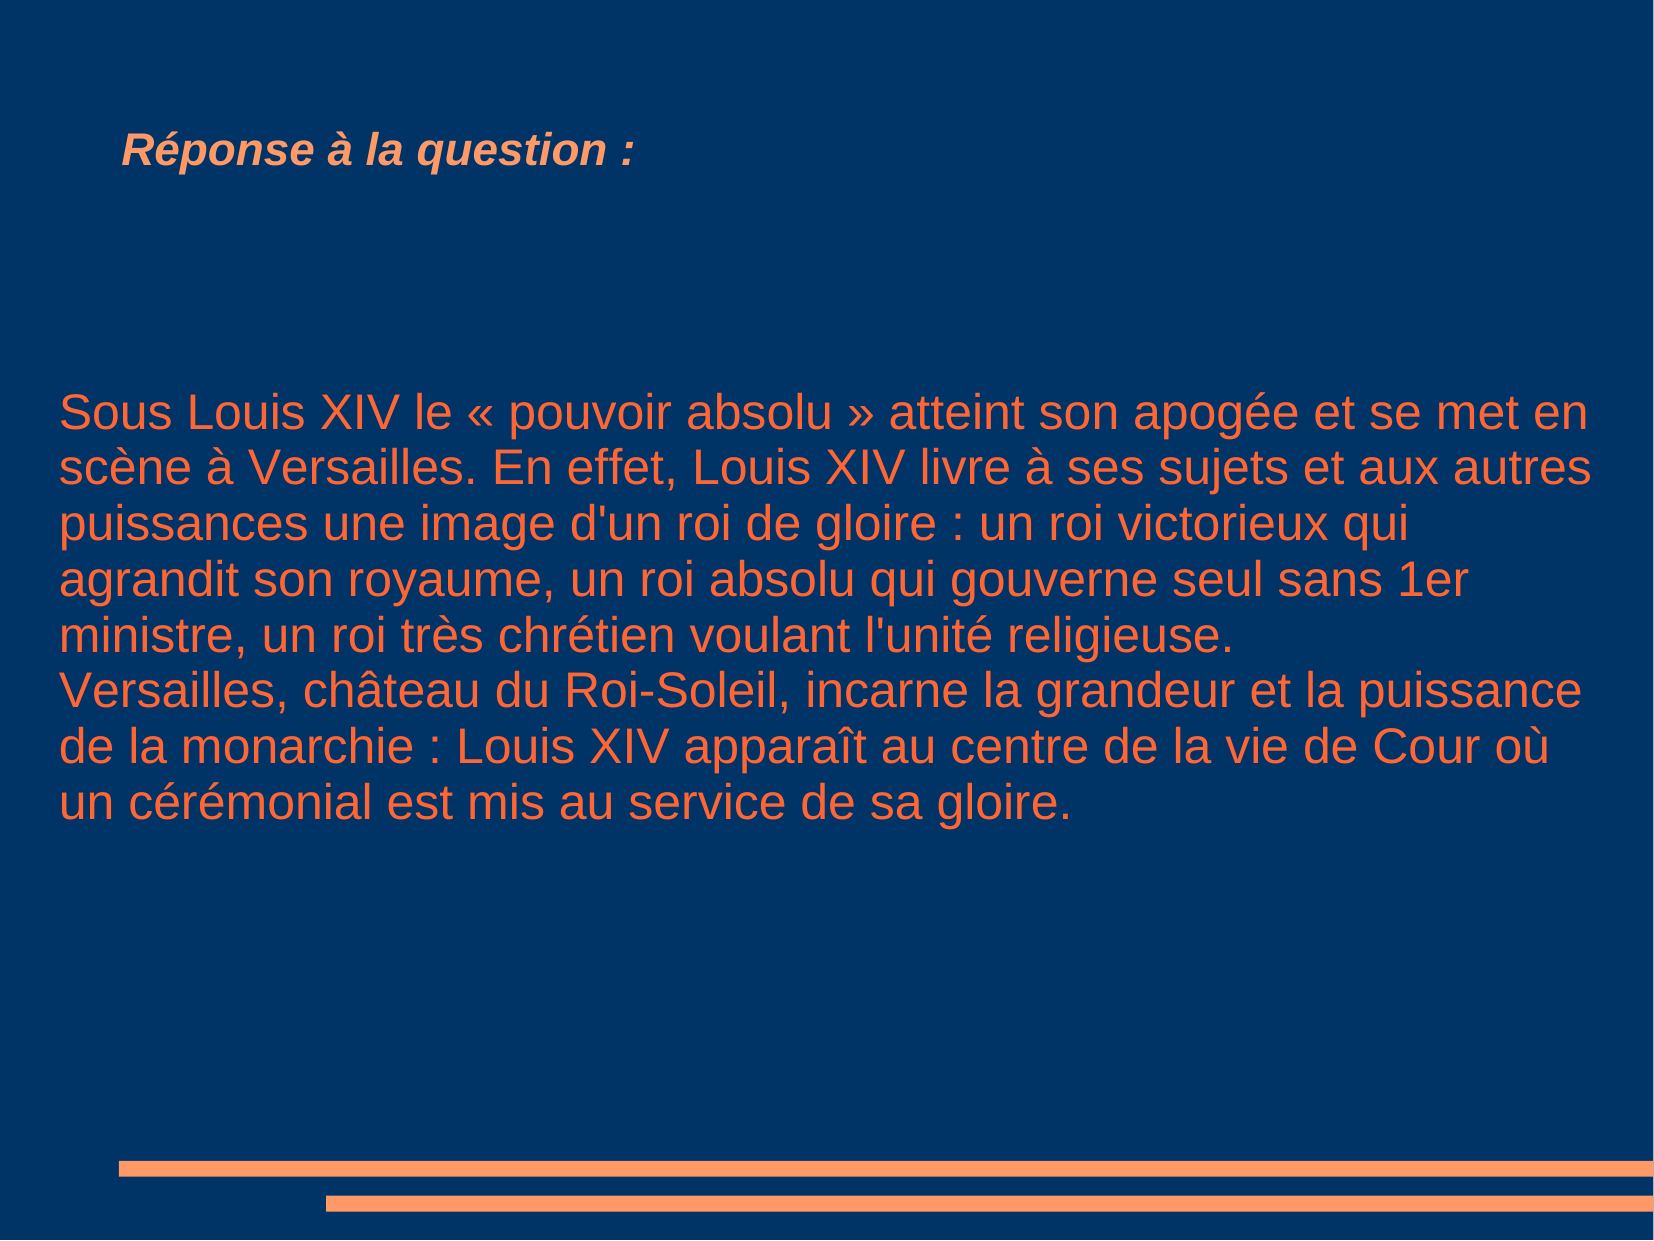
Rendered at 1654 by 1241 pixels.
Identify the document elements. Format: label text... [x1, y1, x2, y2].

title Réponse à la question : [121, 0, 1534, 383]
text_box Sous Louis XIV le « pouvoir absolu » atteint son apogée et se met en scène à Versailles. En effet, Louis XIV livre à ses sujets et aux autres puissances une image d'un roi de gloire : un roi victorieux qui agrandit son royaume, un roi absolu qui gouverne seul sans 1er ministre, un roi très chrétien voulant l'unité religieuse. Versailles, château du Roi-Soleil, incarne la grandeur et la puissance de la monarchie : Louis XIV apparaît au centre de la vie de Cour où un cérémonial est mis au service de sa gloire. [59, 383, 1595, 830]
